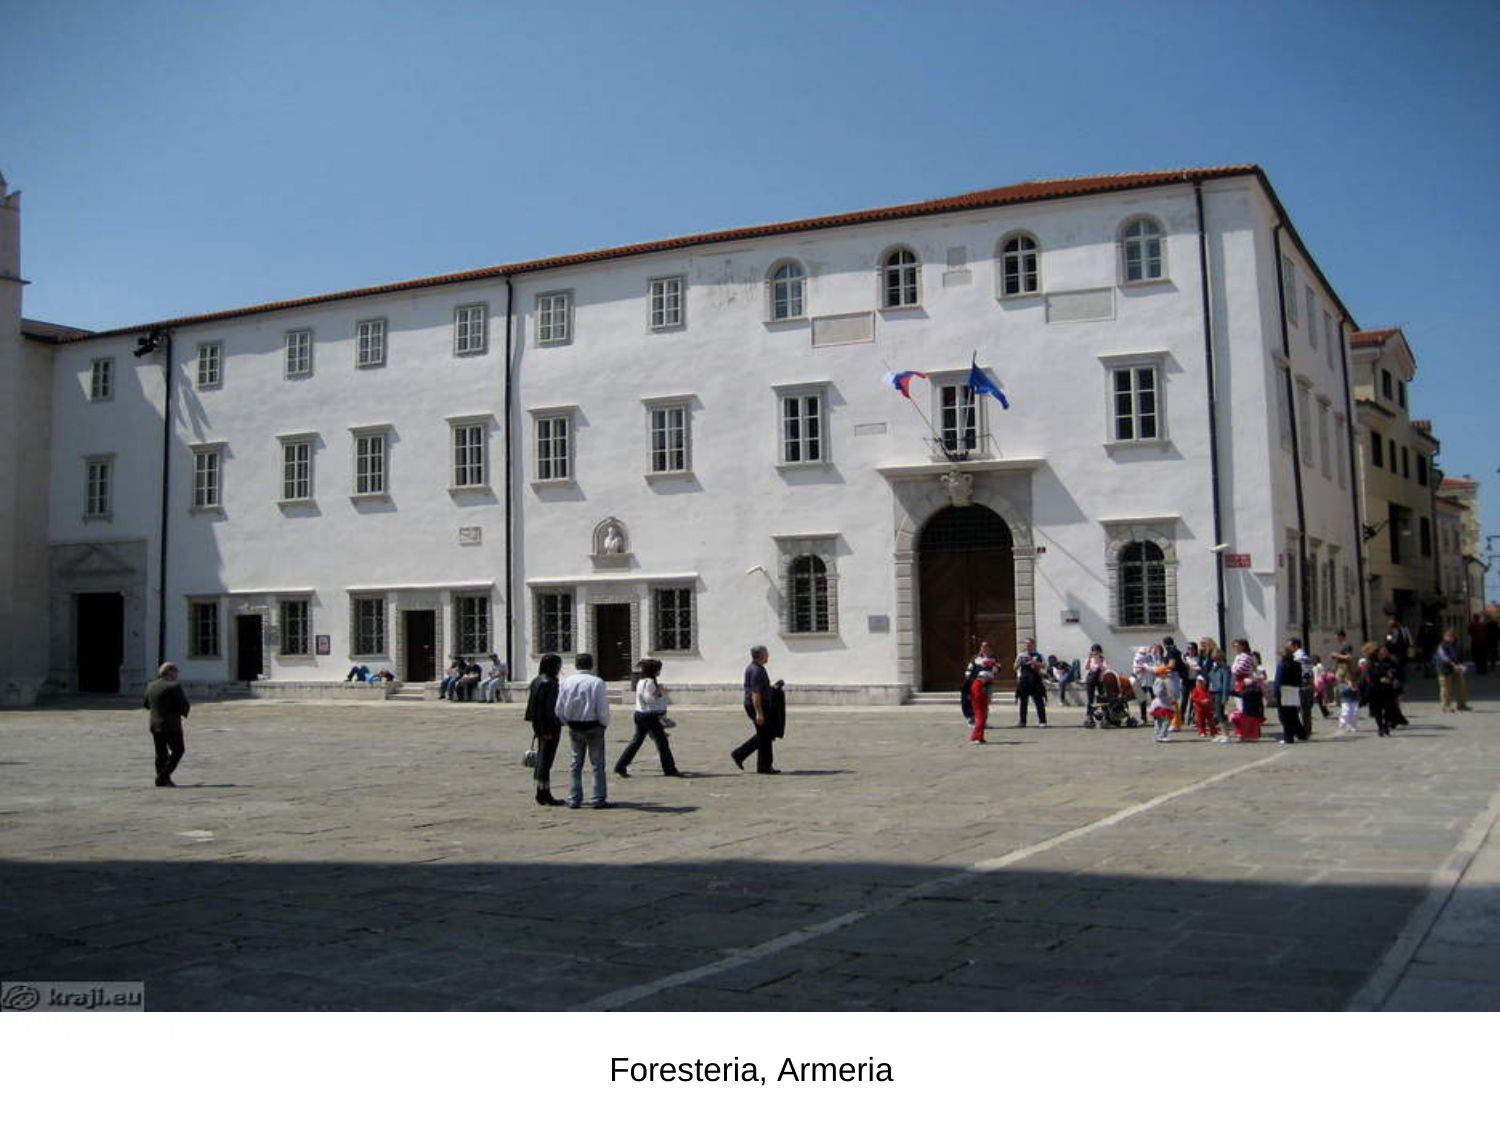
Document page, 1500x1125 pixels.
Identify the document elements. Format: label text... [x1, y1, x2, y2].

picture [0, 0, 1500, 1012]
text_box Foresteria, Armeria [76, 1012, 1427, 1125]
